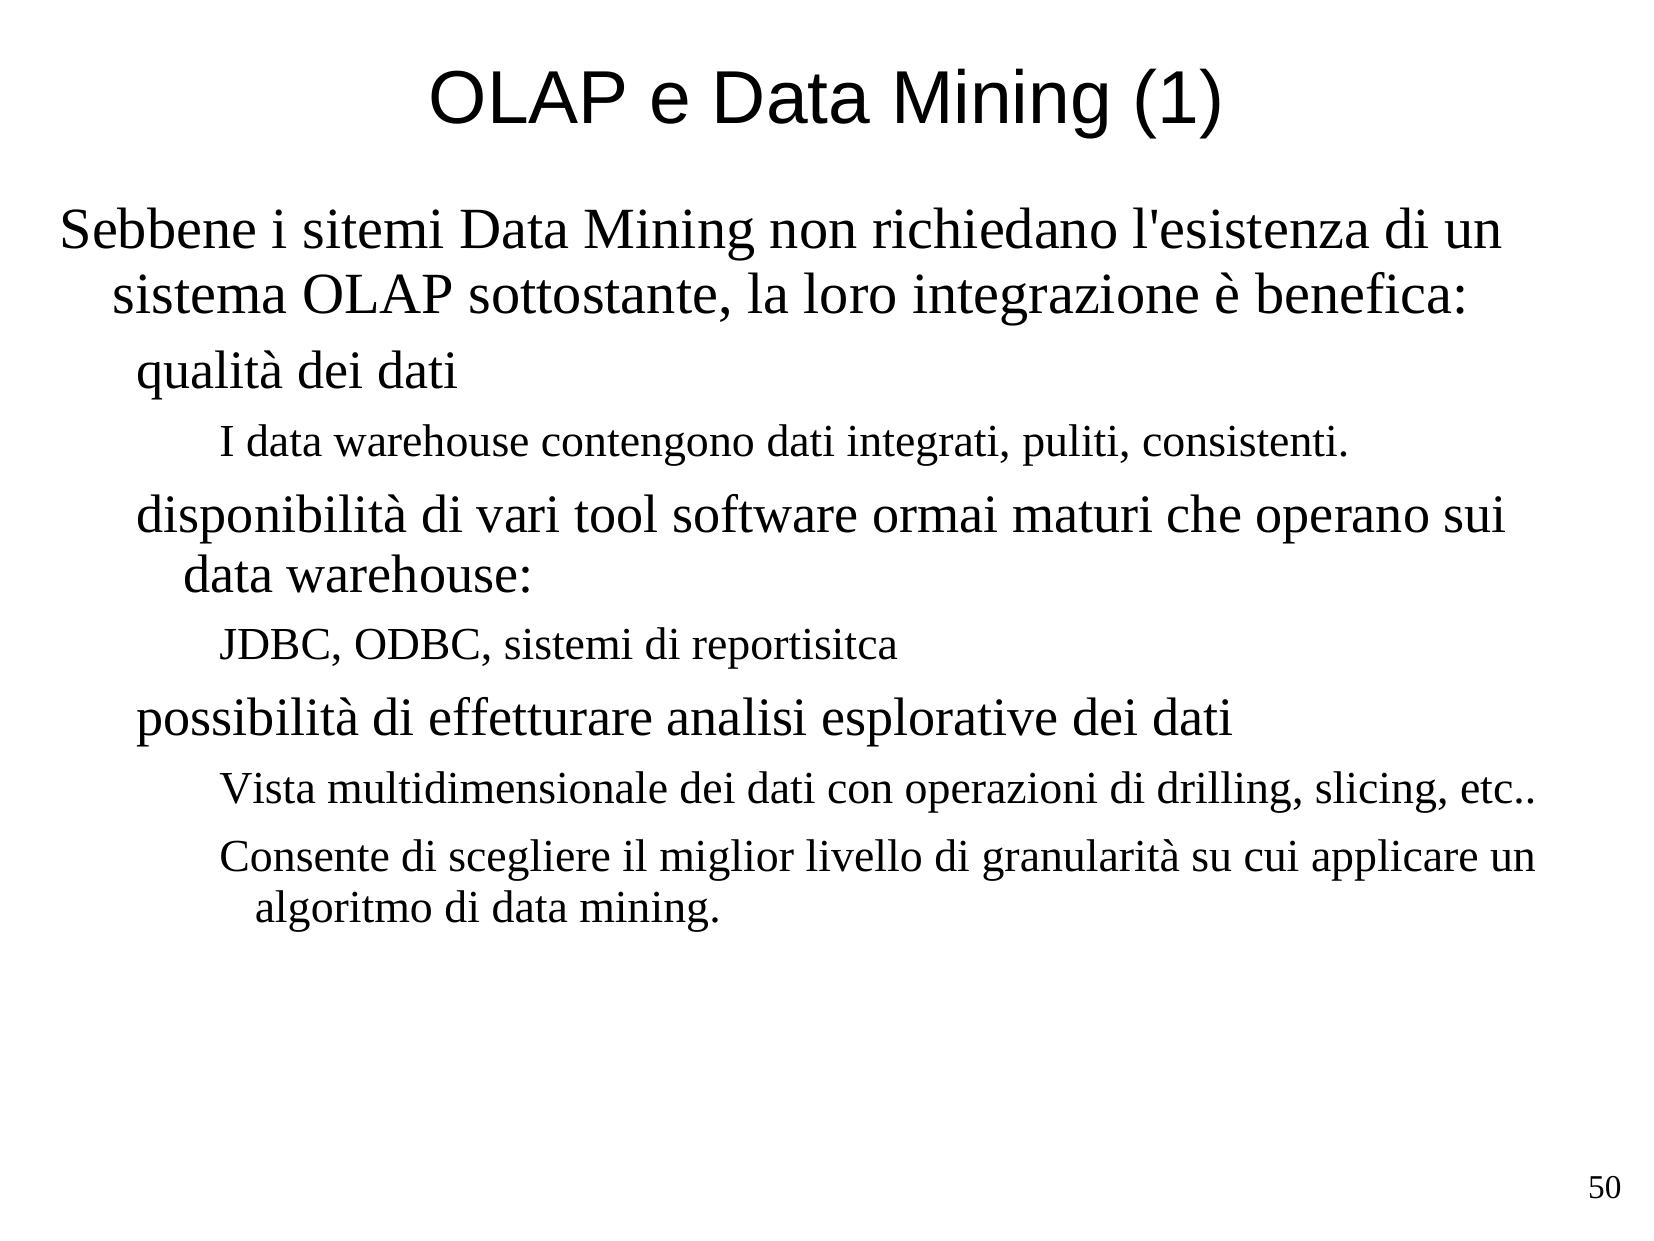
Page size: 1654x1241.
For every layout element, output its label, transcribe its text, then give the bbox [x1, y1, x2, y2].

list Sebbene i sitemi Data Mining non richiedano l'esistenza di un sistema OLAP sottostante, la loro integrazione è benefica: qualità dei dati I data warehouse contengono dati integrati, puliti, consistenti. disponibilità di vari tool software ormai maturi che operano sui data warehouse: JDBC, ODBC, sistemi di reportisitca possibilità di effetturare analisi esplorative dei dati Vista multidimensionale dei dati con operazioni di drilling, slicing, etc.. Consente di scegliere il miglior livello di granularità su cui applicare un algoritmo di data mining. [42, 196, 1612, 1187]
title OLAP e Data Mining (1) [37, 30, 1617, 166]
